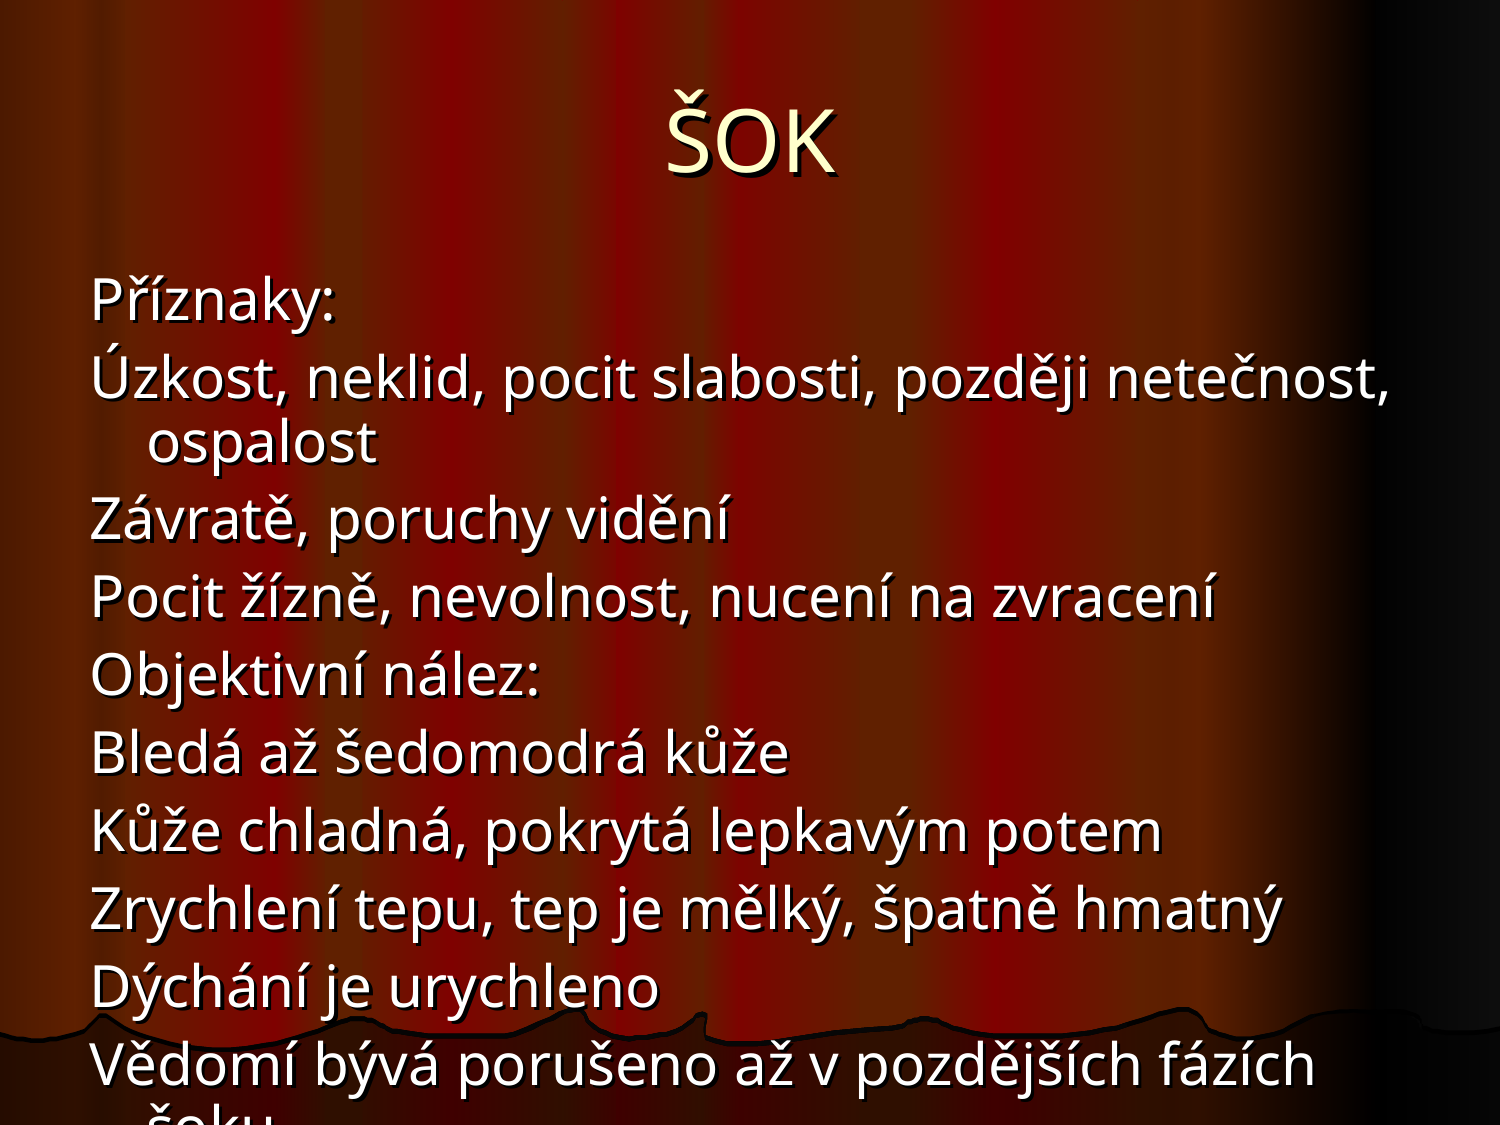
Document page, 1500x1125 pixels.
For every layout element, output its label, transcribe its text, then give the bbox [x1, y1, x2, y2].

title ŠOK [75, 45, 1426, 233]
list Příznaky: Úzkost, neklid, pocit slabosti, později netečnost, ospalost Závratě, poruchy vidění Pocit žízně, nevolnost, nucení na zvracení Objektivní nález: Bledá až šedomodrá kůže Kůže chladná, pokrytá lepkavým potem Zrychlení tepu, tep je mělký, špatně hmatný Dýchání je urychleno Vědomí bývá porušeno až v pozdějších fázích šoku [75, 262, 1426, 1125]
